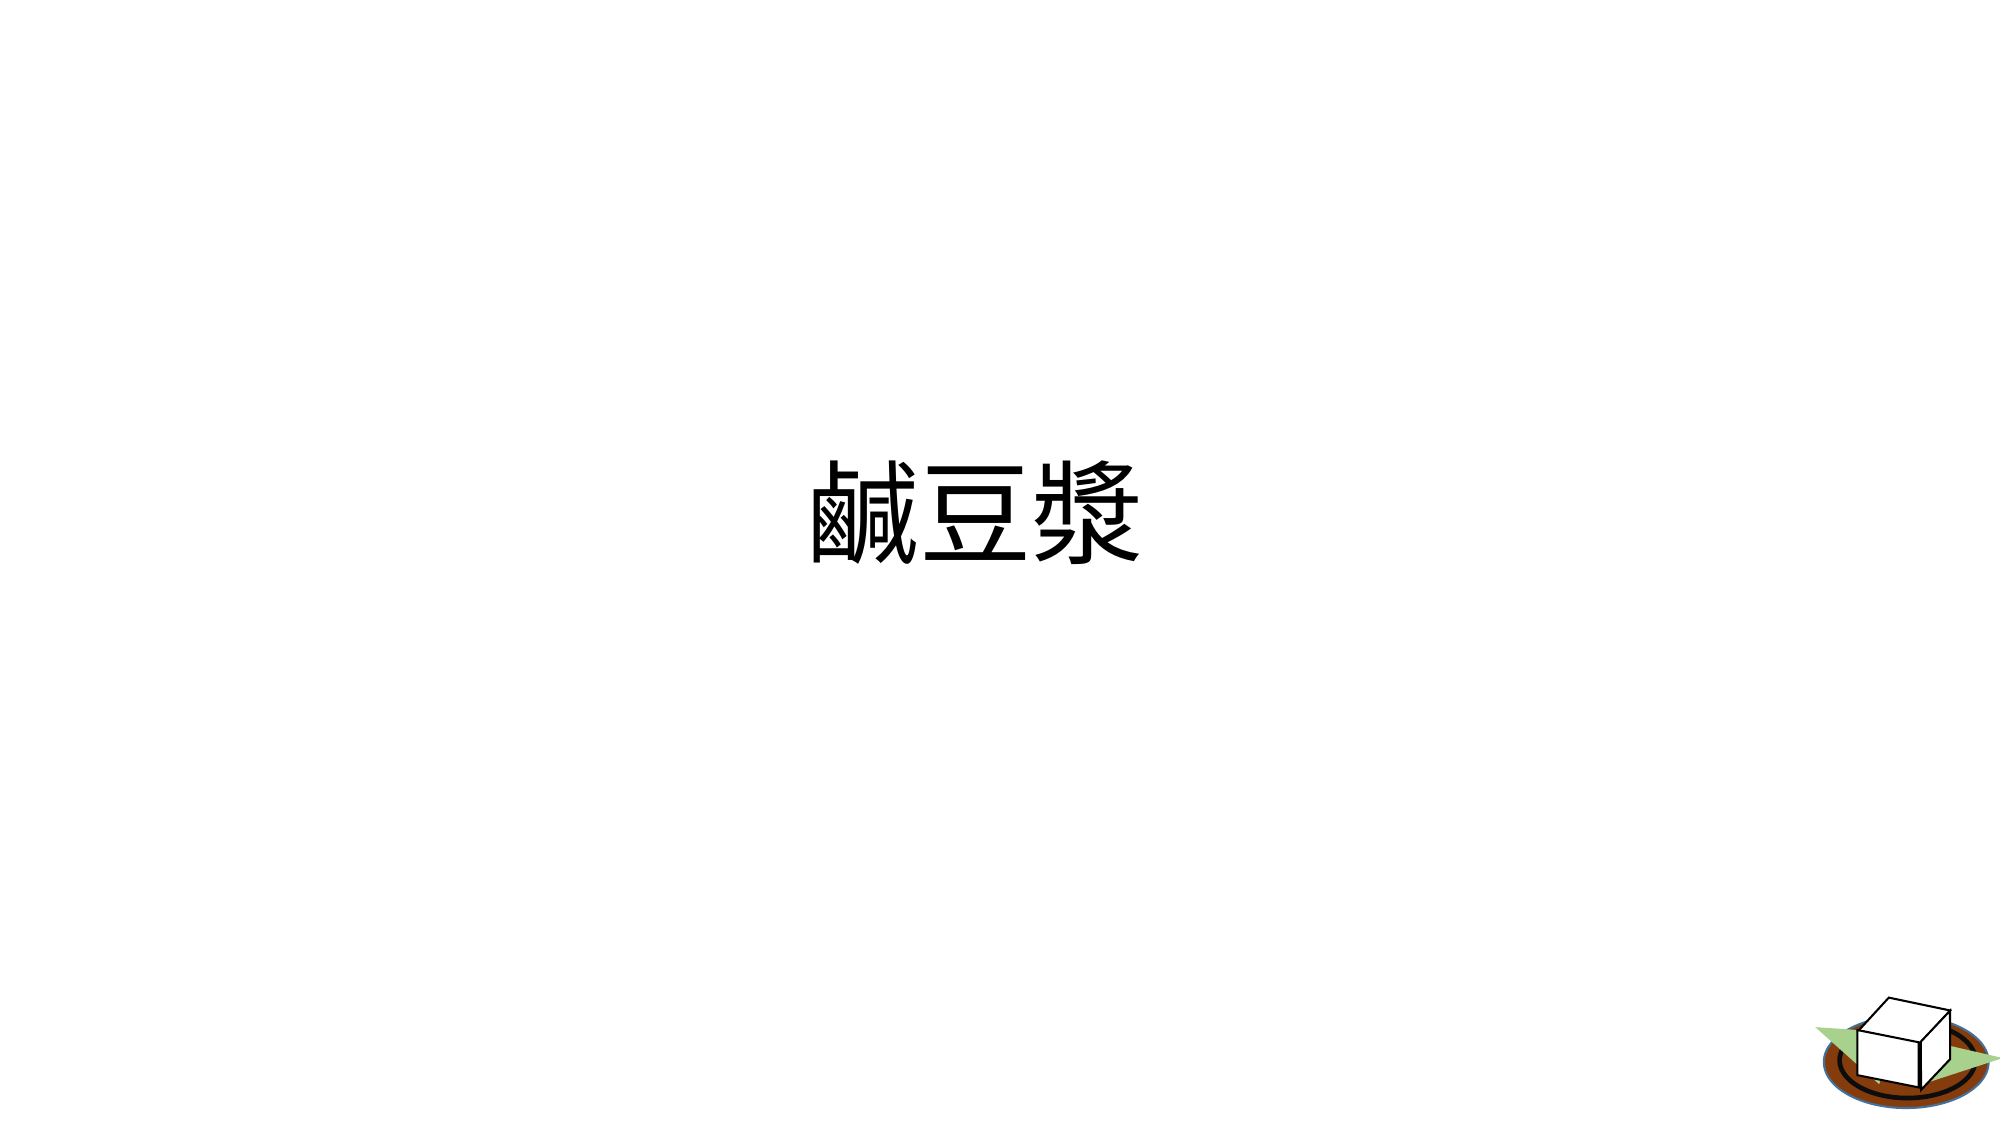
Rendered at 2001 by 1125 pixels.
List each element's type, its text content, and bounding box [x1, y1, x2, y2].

text_box 鹹豆漿 [551, 435, 1400, 588]
text_box [1815, 997, 2000, 1109]
